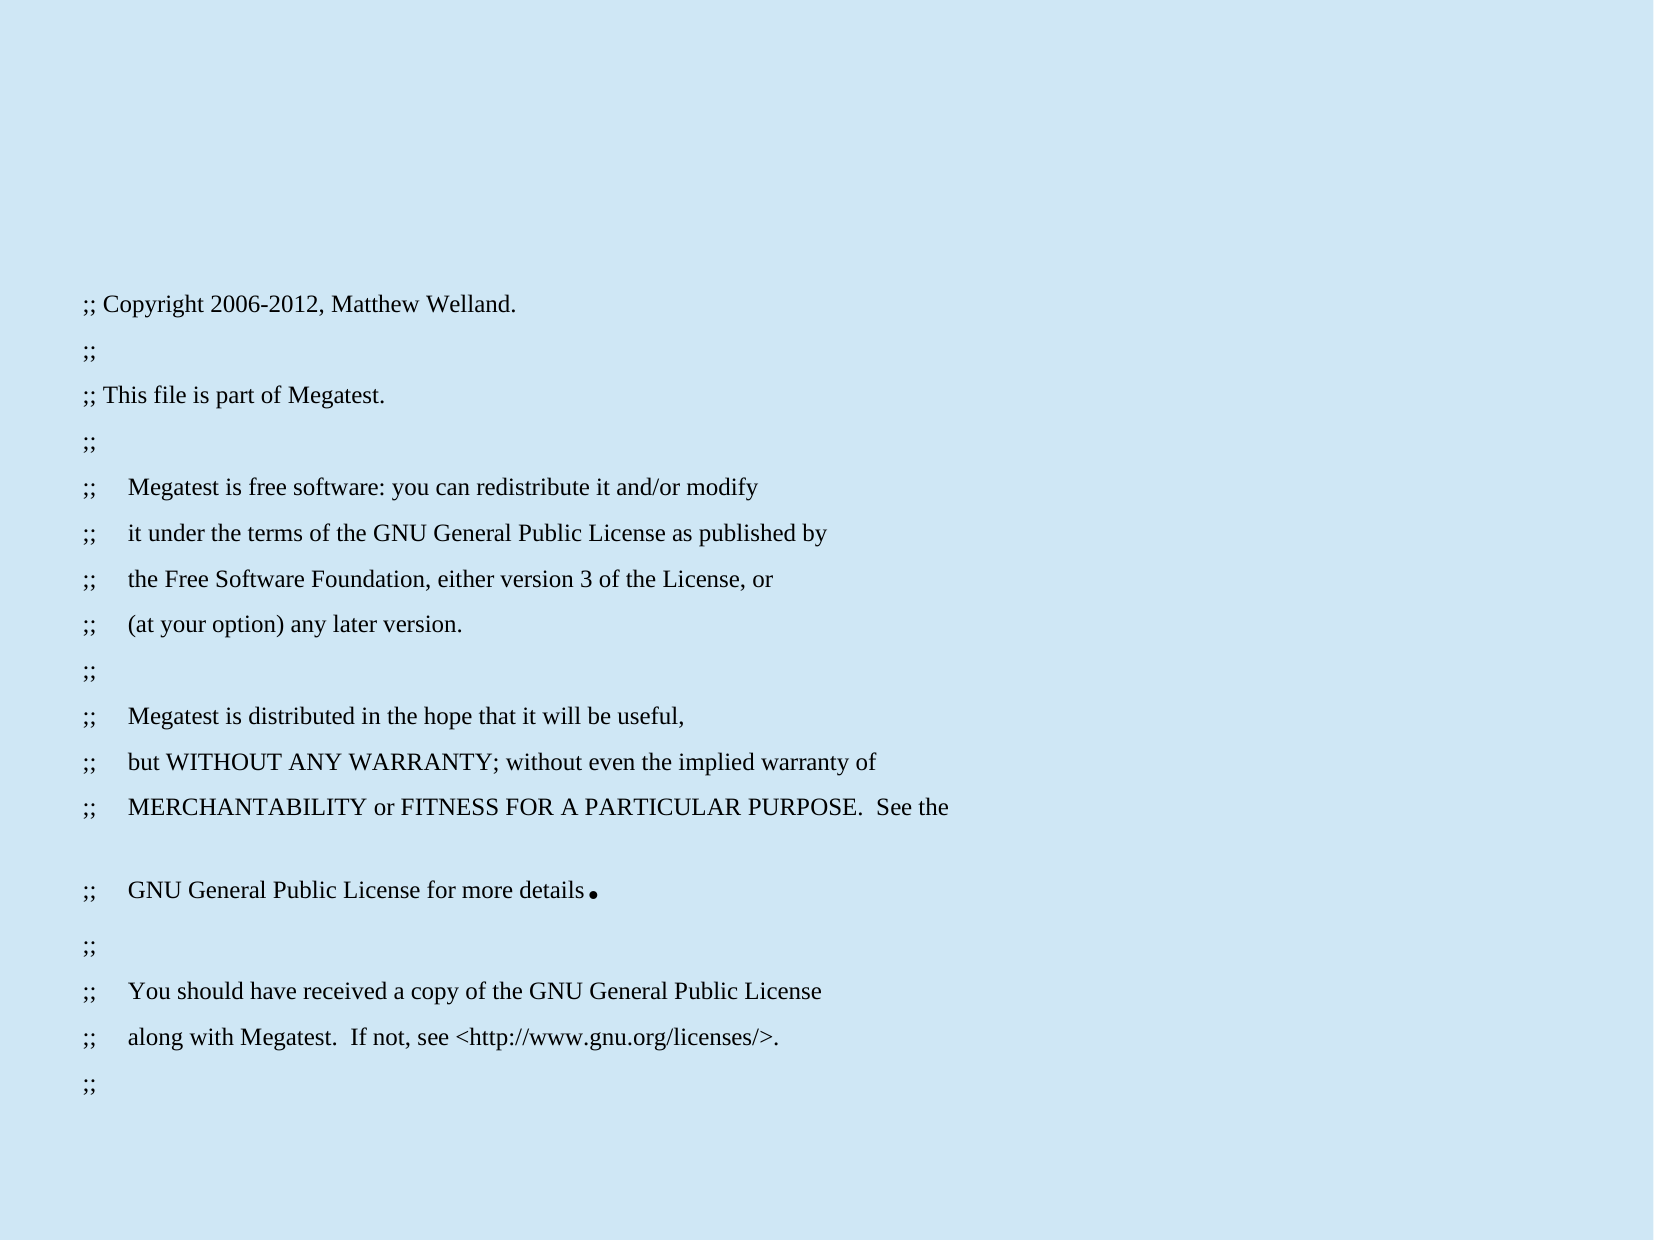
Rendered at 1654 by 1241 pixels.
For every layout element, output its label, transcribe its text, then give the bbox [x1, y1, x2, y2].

list ;; Copyright 2006-2012, Matthew Welland. ;; ;; This file is part of Megatest. ;; ;; Megatest is free software: you can redistribute it and/or modify ;; it under the terms of the GNU General Public License as published by ;; the Free Software Foundation, either version 3 of the License, or ;; (at your option) any later version. ;; ;; Megatest is distributed in the hope that it will be useful, ;; but WITHOUT ANY WARRANTY; without even the implied warranty of ;; MERCHANTABILITY or FITNESS FOR A PARTICULAR PURPOSE. See the ;; GNU General Public License for more details. ;; ;; You should have received a copy of the GNU General Public License ;; along with Megatest. If not, see <http://www.gnu.org/licenses/>. ;; [82, 290, 1571, 1189]
